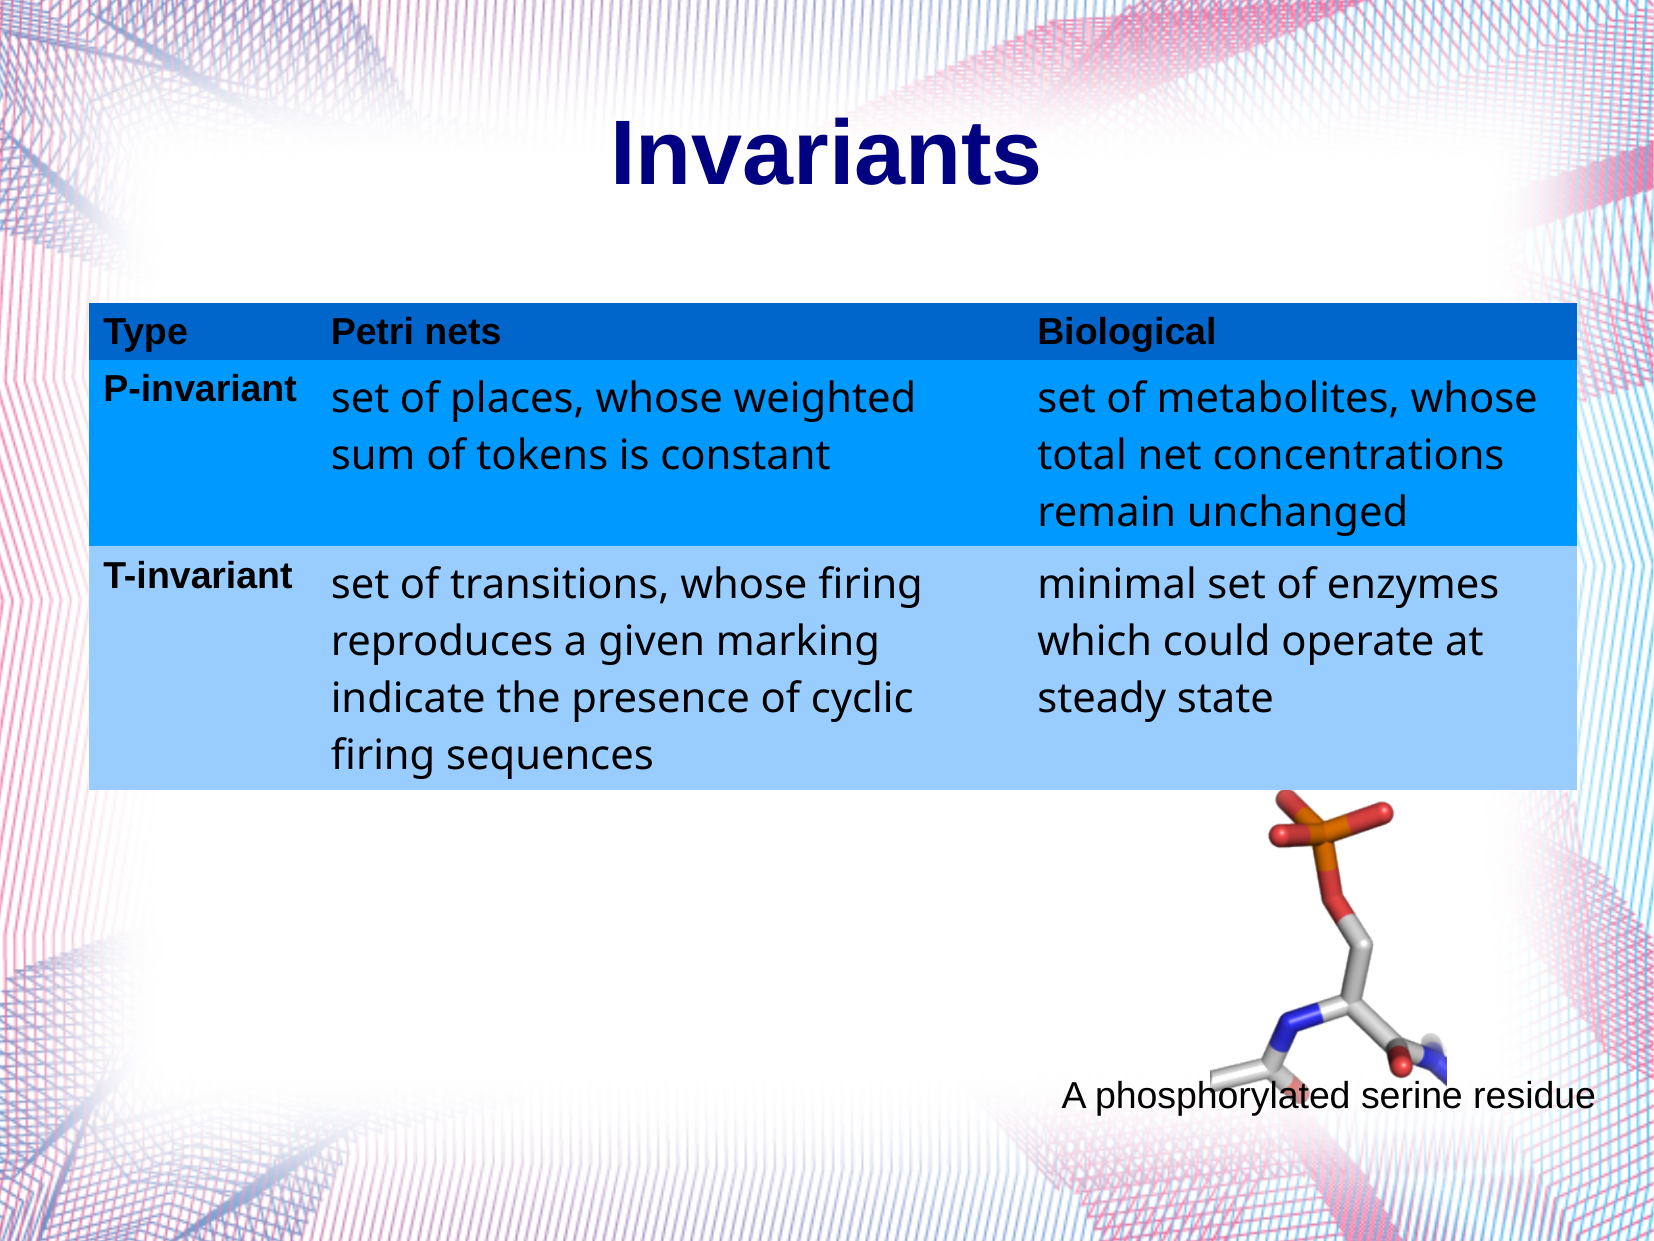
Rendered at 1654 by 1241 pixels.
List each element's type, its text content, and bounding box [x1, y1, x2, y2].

table_header Biological [1023, 303, 1577, 360]
picture [0, 0, 1654, 1241]
table_cell set of places, whose weighted sum of tokens is constant [316, 360, 1023, 546]
table_header Petri nets [316, 303, 1023, 360]
table_cell set of metabolites, whose total net concentrations remain unchanged [1023, 360, 1577, 546]
table_header Type [89, 303, 316, 360]
title Invariants [82, 56, 1571, 250]
table_cell set of transitions, whose firing reproduces a given marking indicate the presence of cyclic firing sequences [316, 546, 1023, 790]
table_cell minimal set of enzymes which could operate at steady state [1023, 546, 1577, 790]
table_cell T-invariant [89, 546, 316, 790]
table_cell P-invariant [89, 360, 316, 546]
